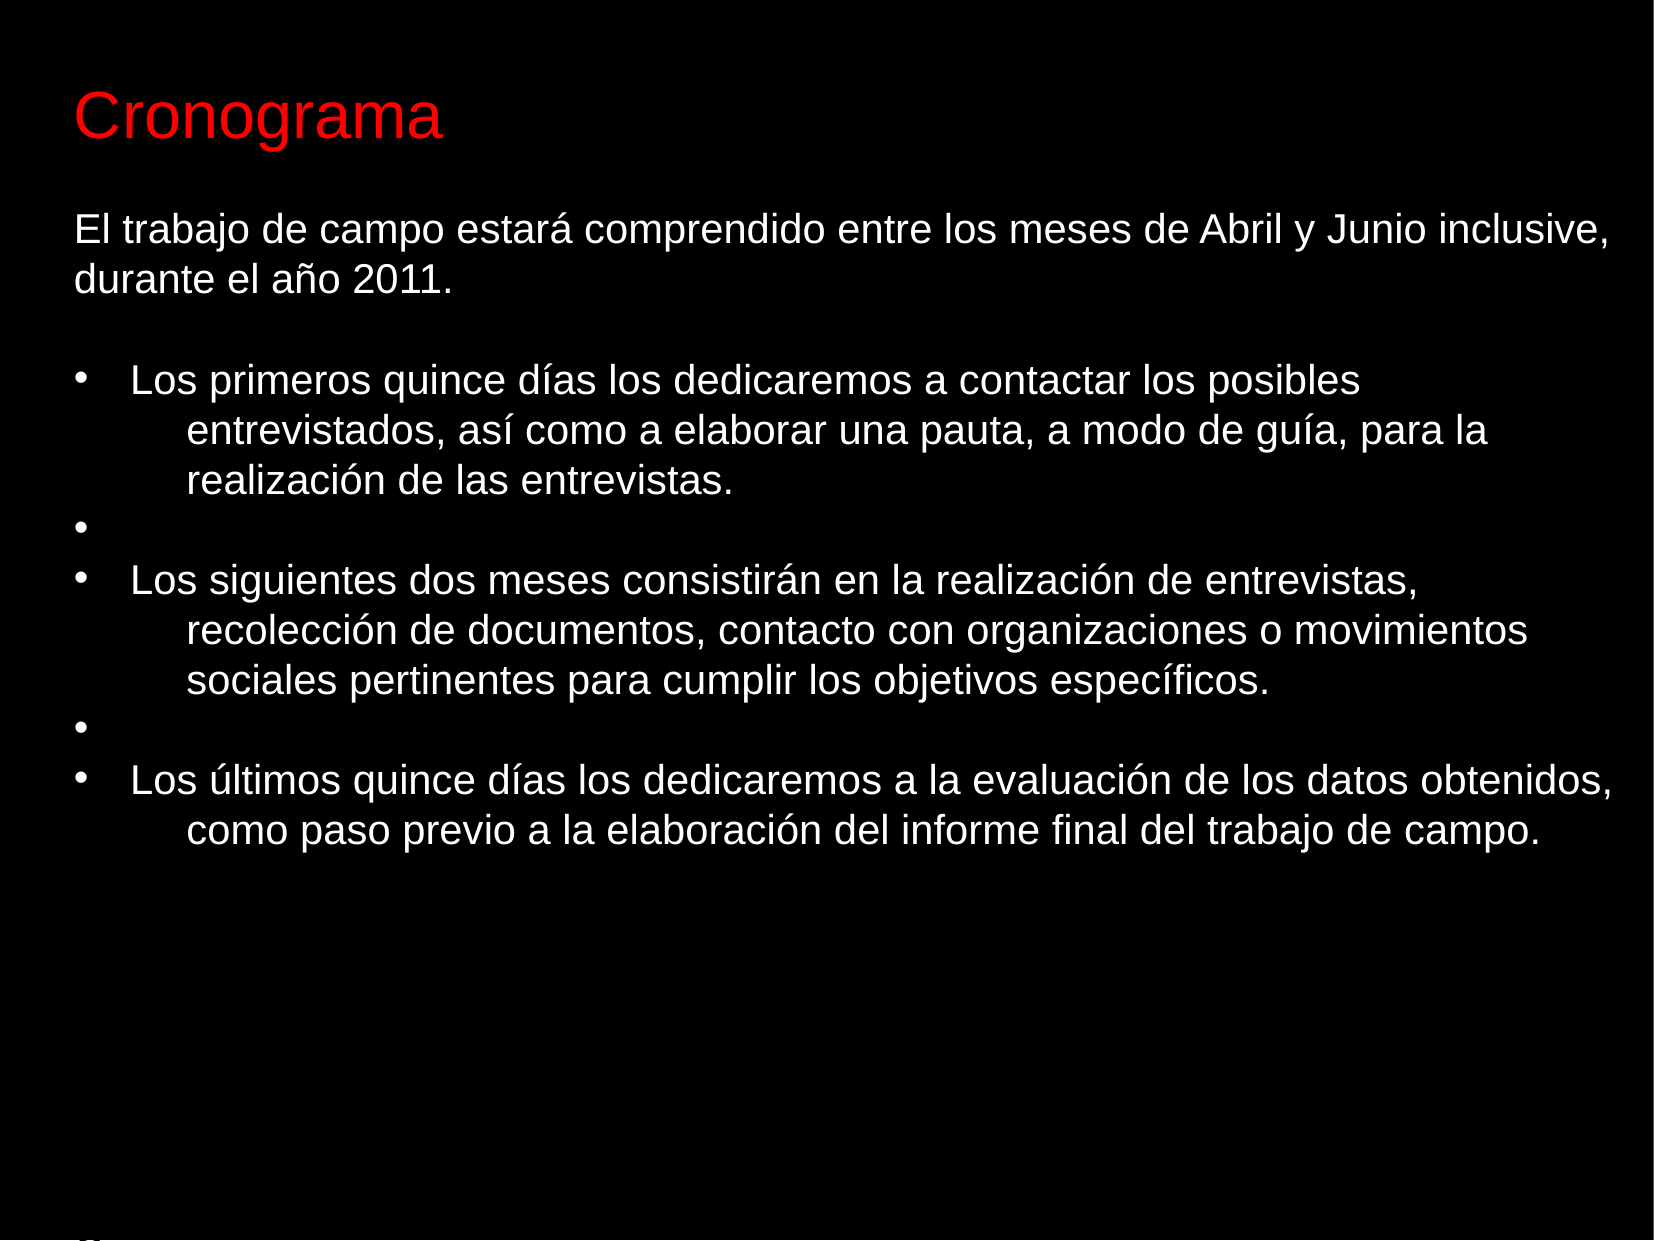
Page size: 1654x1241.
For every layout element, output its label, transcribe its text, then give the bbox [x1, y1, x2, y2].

text_box CronogramaCr El trabajo de campo estará comprendido entre los meses de Abril y Junio inclusive, durante el año 2011. Los primeros quince días los dedicaremos a contactar los posibles entrevistados, así como a elaborar una pauta, a modo de guía, para la realización de las entrevistas. Los siguientes dos meses consistirán en la realización de entrevistas, recolección de documentos, contacto con organizaciones o movimientos sociales pertinentes para cumplir los objetivos específicos. Los últimos quince días los dedicaremos a la evaluación de los datos obtenidos, como paso previo a la elaboración del informe final del trabajo de campo. C [58, 64, 1631, 1241]
